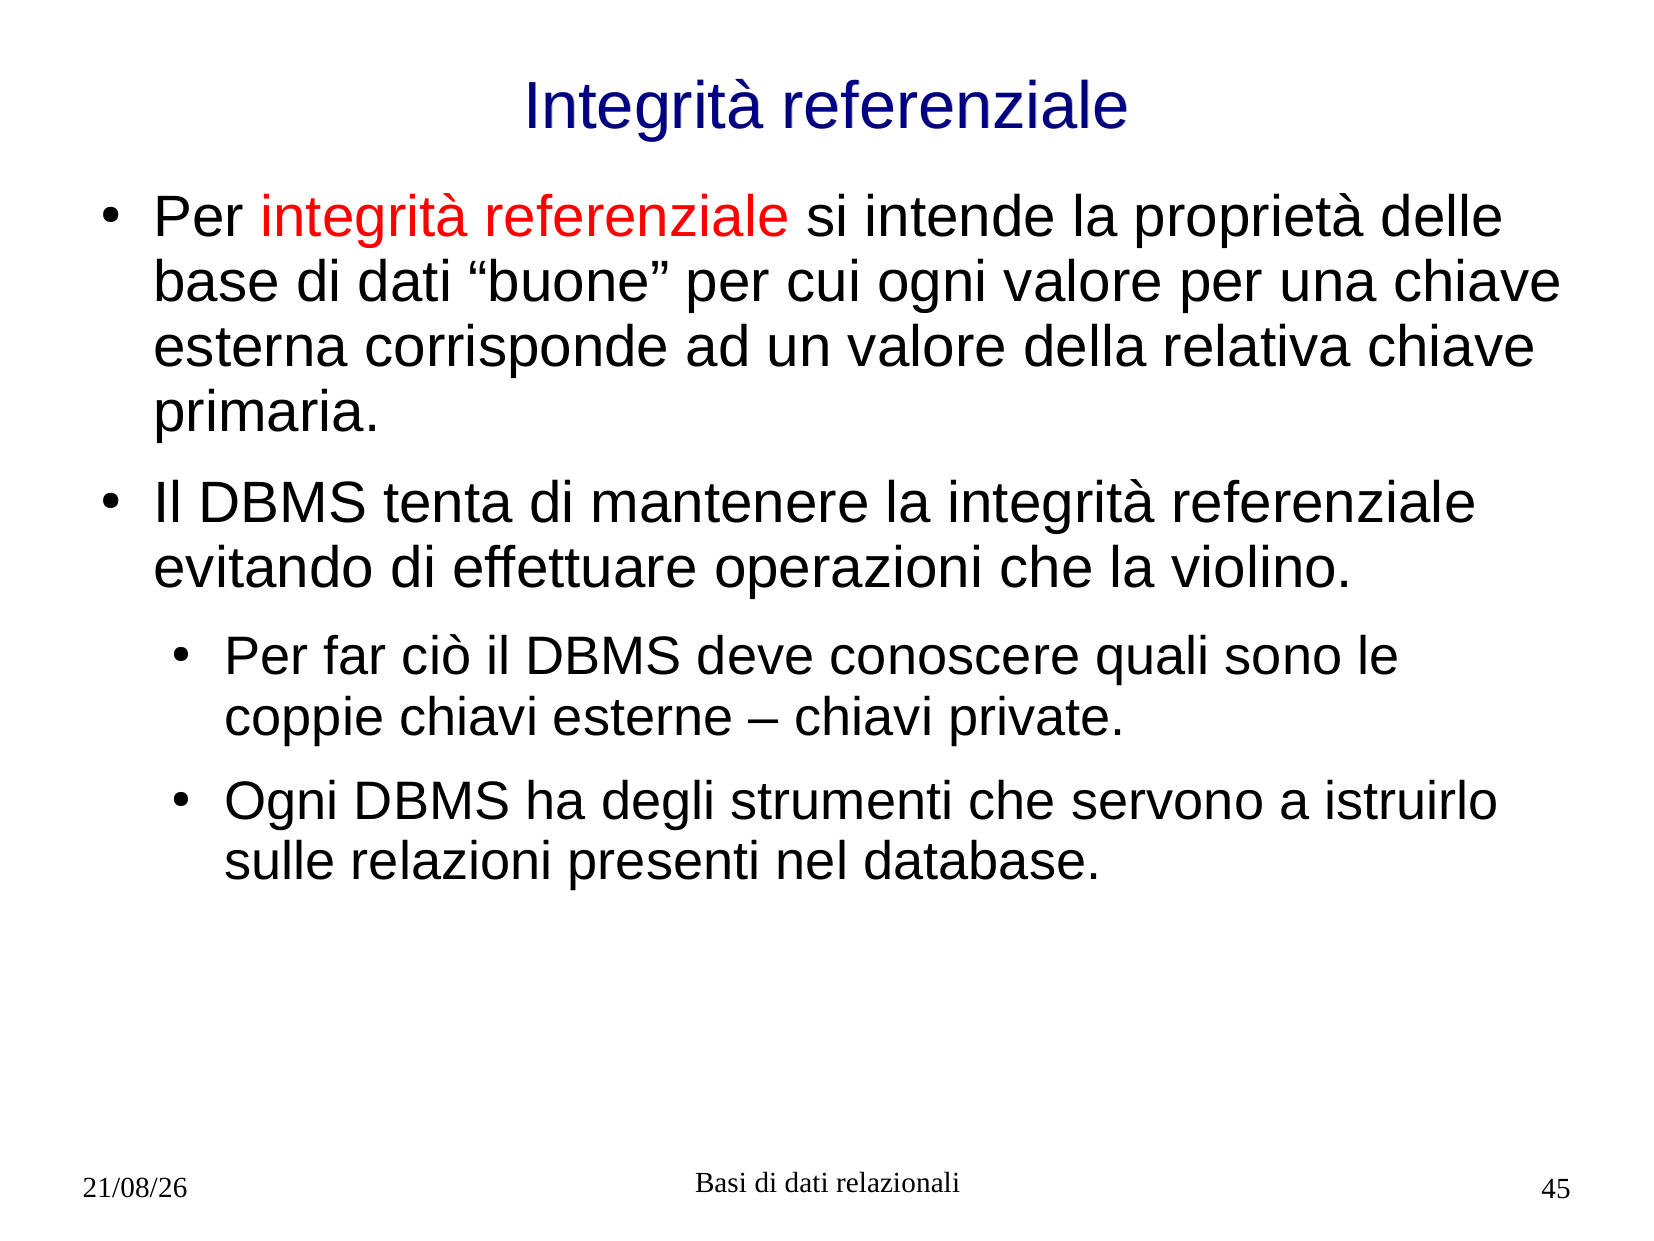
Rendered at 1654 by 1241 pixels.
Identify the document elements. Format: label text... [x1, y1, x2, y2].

list Per integrità referenziale si intende la proprietà delle base di dati “buone” per cui ogni valore per una chiave esterna corrisponde ad un valore della relativa chiave primaria. Il DBMS tenta di mantenere la integrità referenziale evitando di effettuare operazioni che la violino. Per far ciò il DBMS deve conoscere quali sono le coppie chiavi esterne – chiavi private. Ogni DBMS ha degli strumenti che servono a istruirlo sulle relazioni presenti nel database. [82, 183, 1571, 1130]
title Integrità referenziale [82, 56, 1571, 154]
